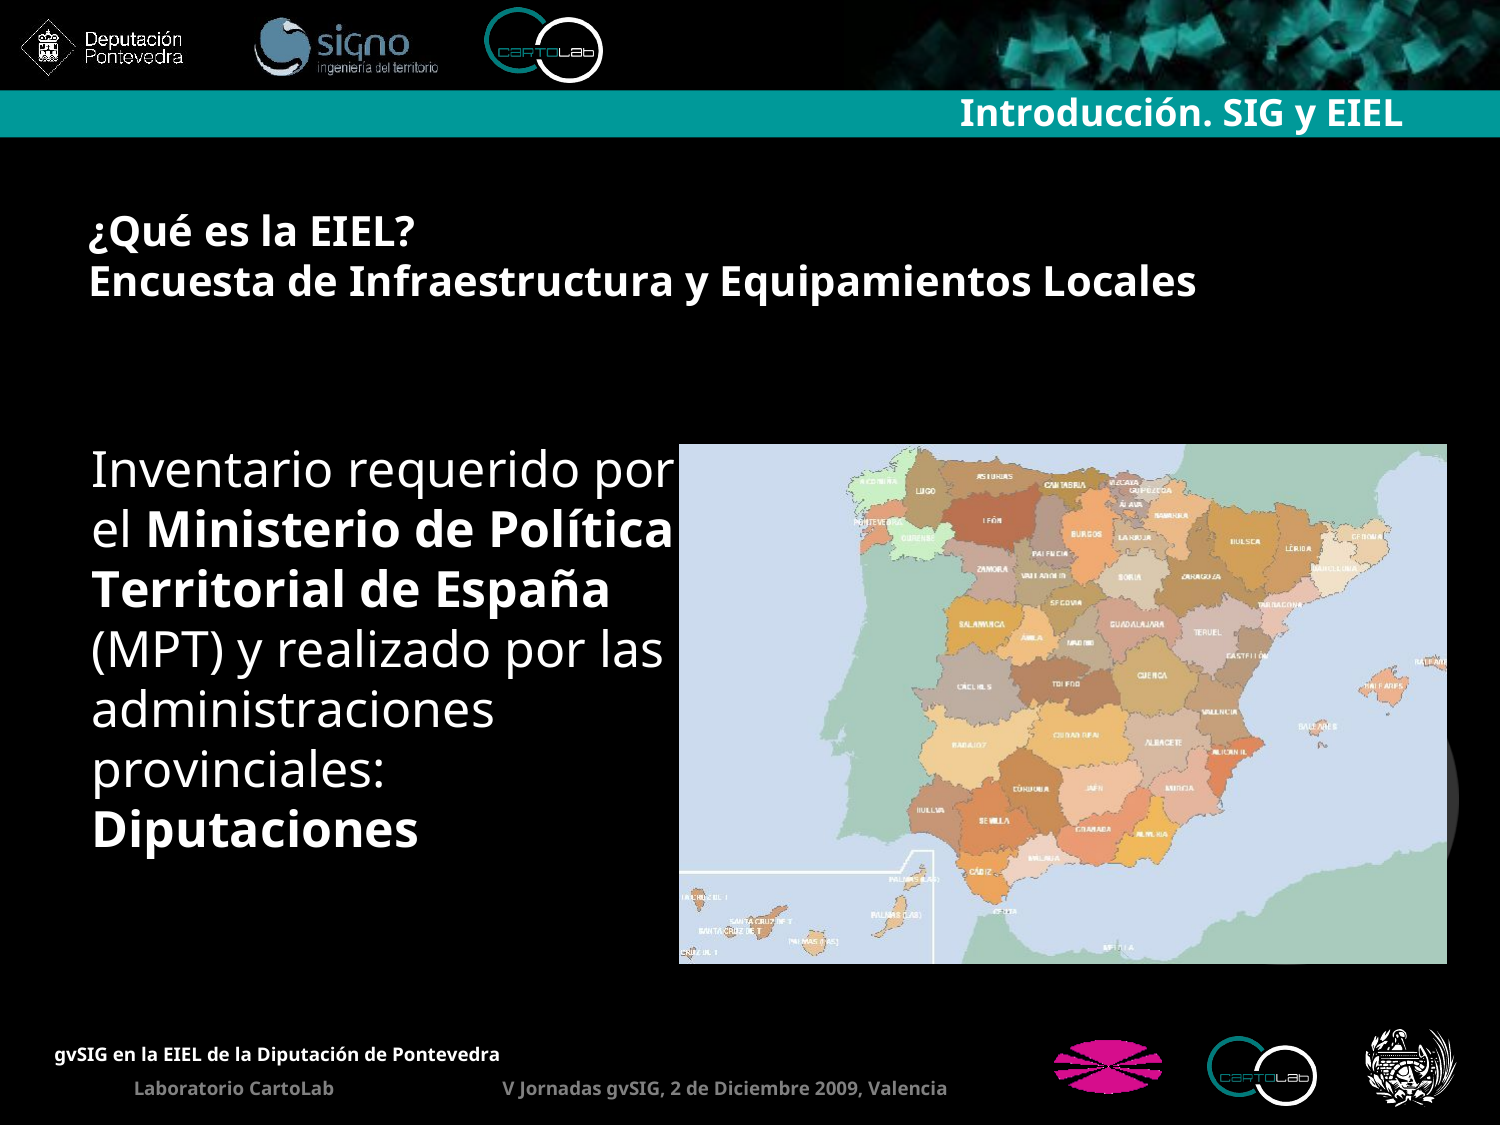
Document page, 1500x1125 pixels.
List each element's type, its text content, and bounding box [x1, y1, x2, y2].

picture [484, 7, 603, 83]
picture [1207, 1036, 1317, 1106]
text_box Introducción. SIG y EIEL [945, 81, 1496, 142]
picture [0, 0, 438, 90]
text_box ¿Qué es la EIEL? Encuesta de Infraestructura y Equipamientos Locales [73, 197, 1424, 313]
picture [697, 444, 1459, 965]
picture [844, 0, 1500, 90]
text_box Inventario requerido por el Ministerio de Política Territorial de España (MPT) y realizado por las administraciones provinciales: Diputaciones [76, 429, 697, 985]
picture [1052, 1038, 1164, 1095]
